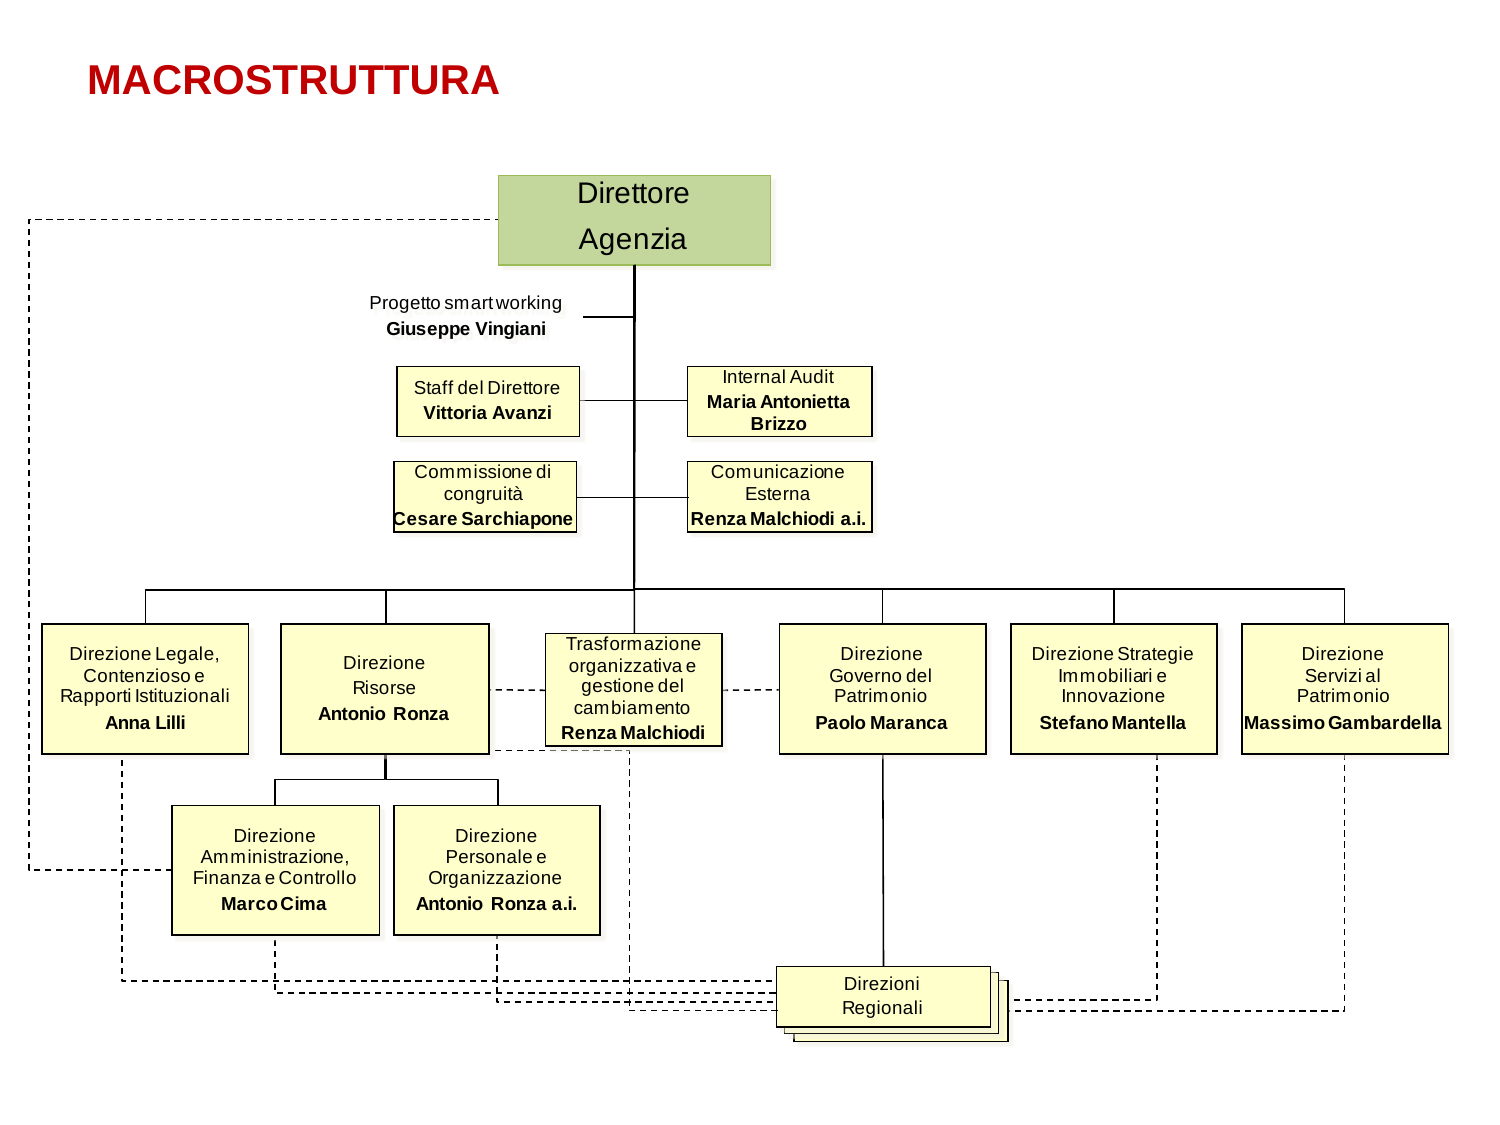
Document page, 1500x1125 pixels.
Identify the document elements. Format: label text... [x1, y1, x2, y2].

title MACROSTRUTTURA [72, 45, 1462, 128]
picture [27, 165, 1473, 1047]
